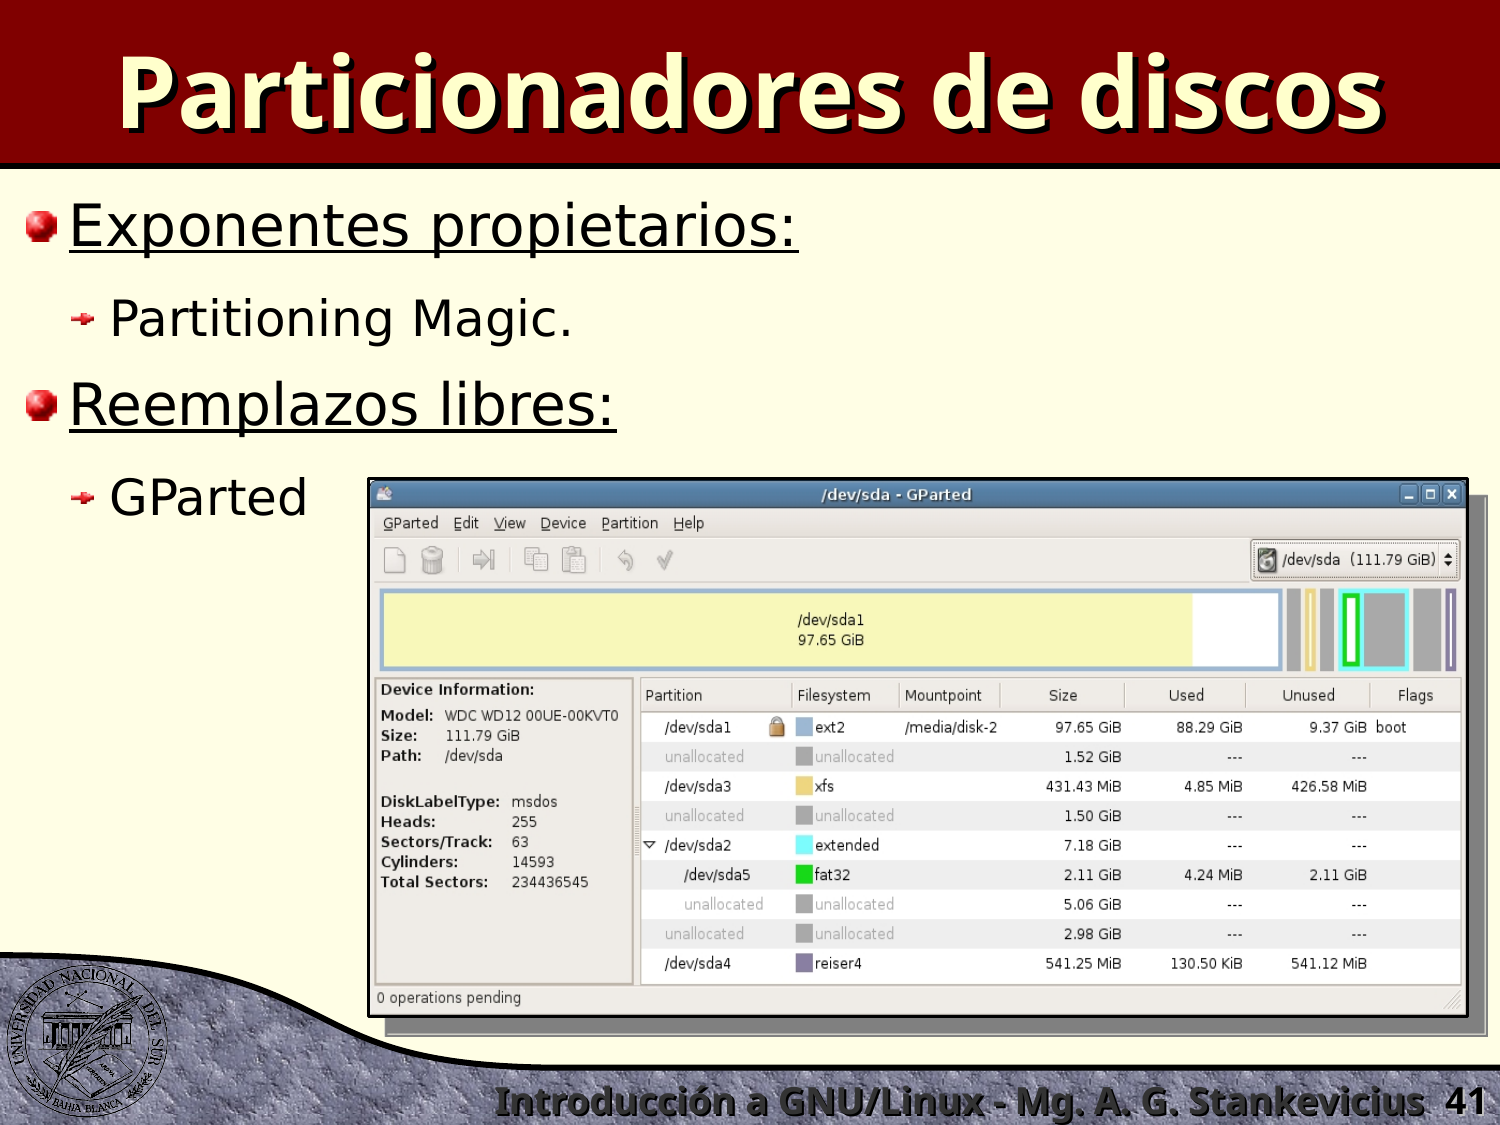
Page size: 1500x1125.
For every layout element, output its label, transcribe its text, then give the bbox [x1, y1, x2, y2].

picture [1059, 1100, 1065, 1110]
title Particionadores de discos [15, 12, 1485, 153]
picture [0, 956, 1500, 1125]
list Exponentes propietarios: Partitioning Magic. Reemplazos libres: GParted [11, 192, 1486, 935]
picture [369, 480, 1467, 1016]
